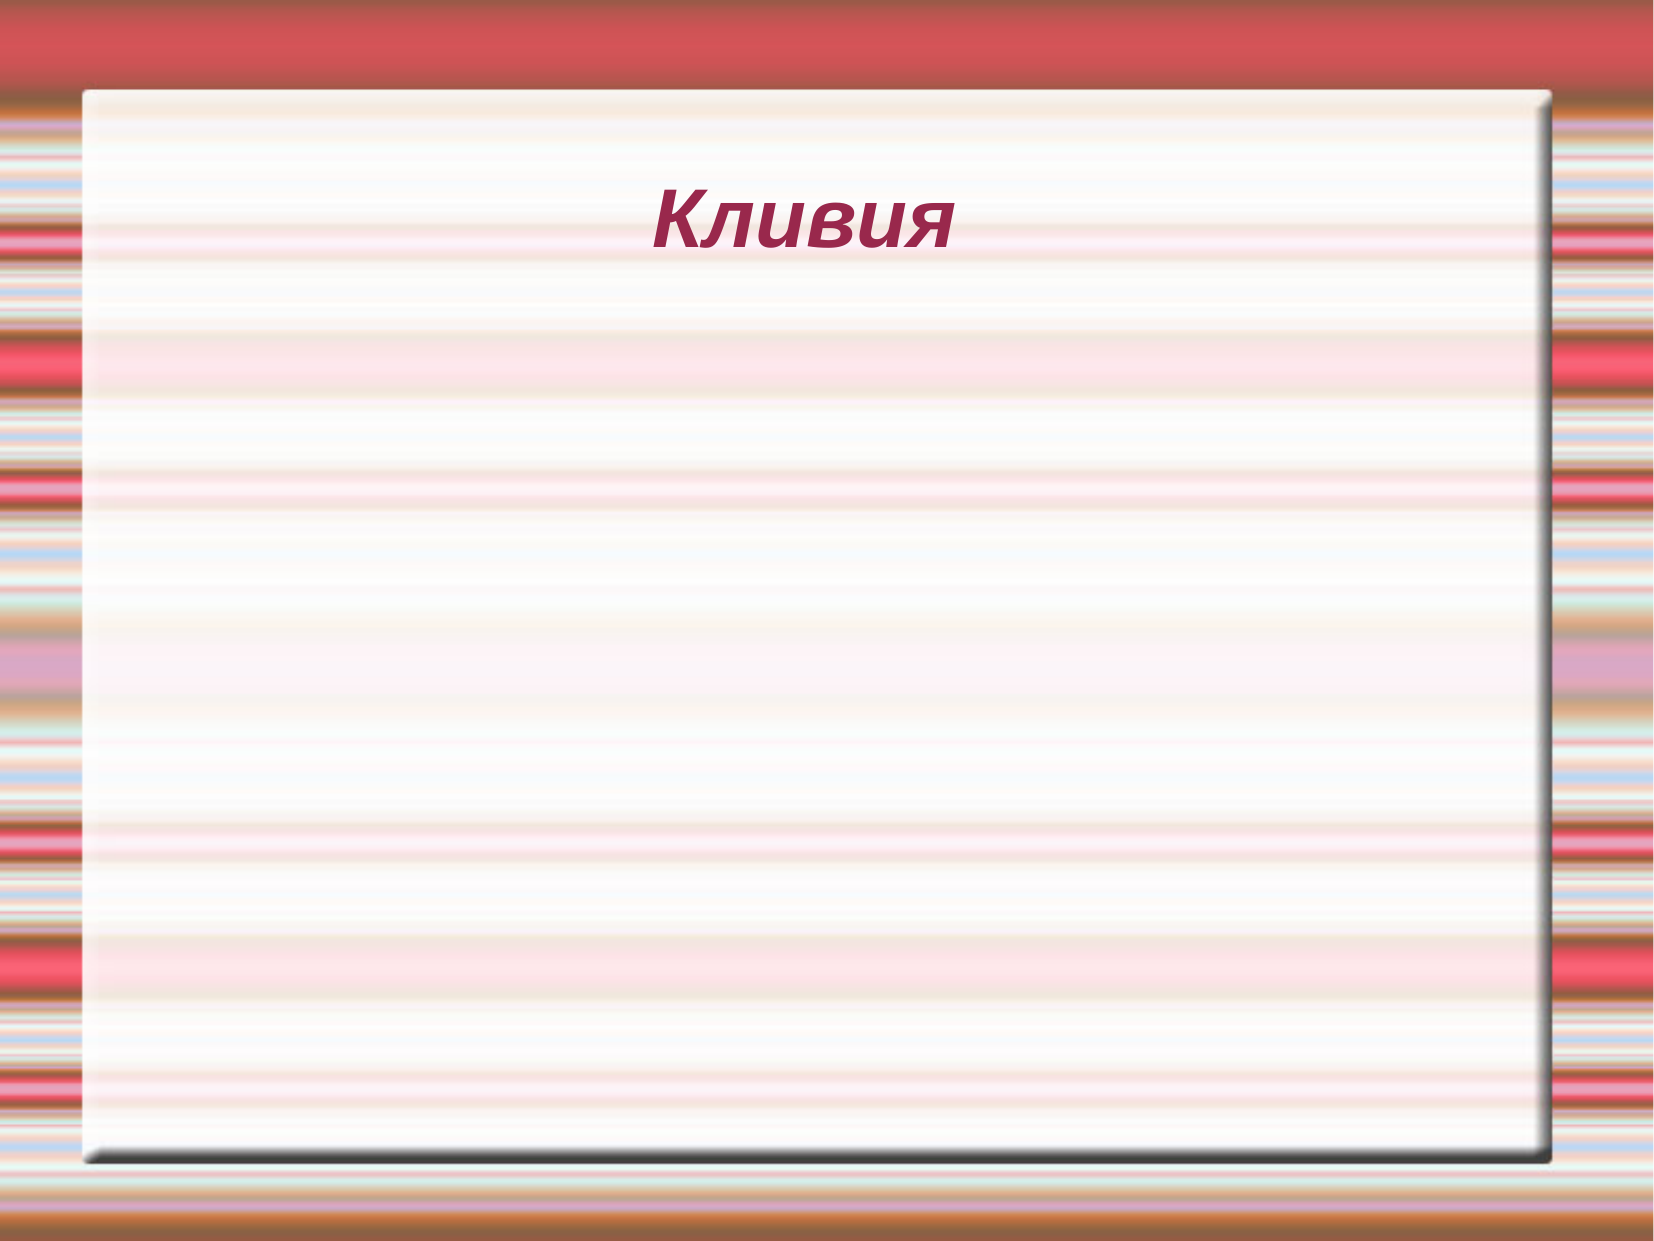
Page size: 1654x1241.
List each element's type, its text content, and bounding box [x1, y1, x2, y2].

picture [0, 0, 1654, 1241]
title Кливия [121, 122, 1534, 315]
chart [134, 350, 1516, 1132]
